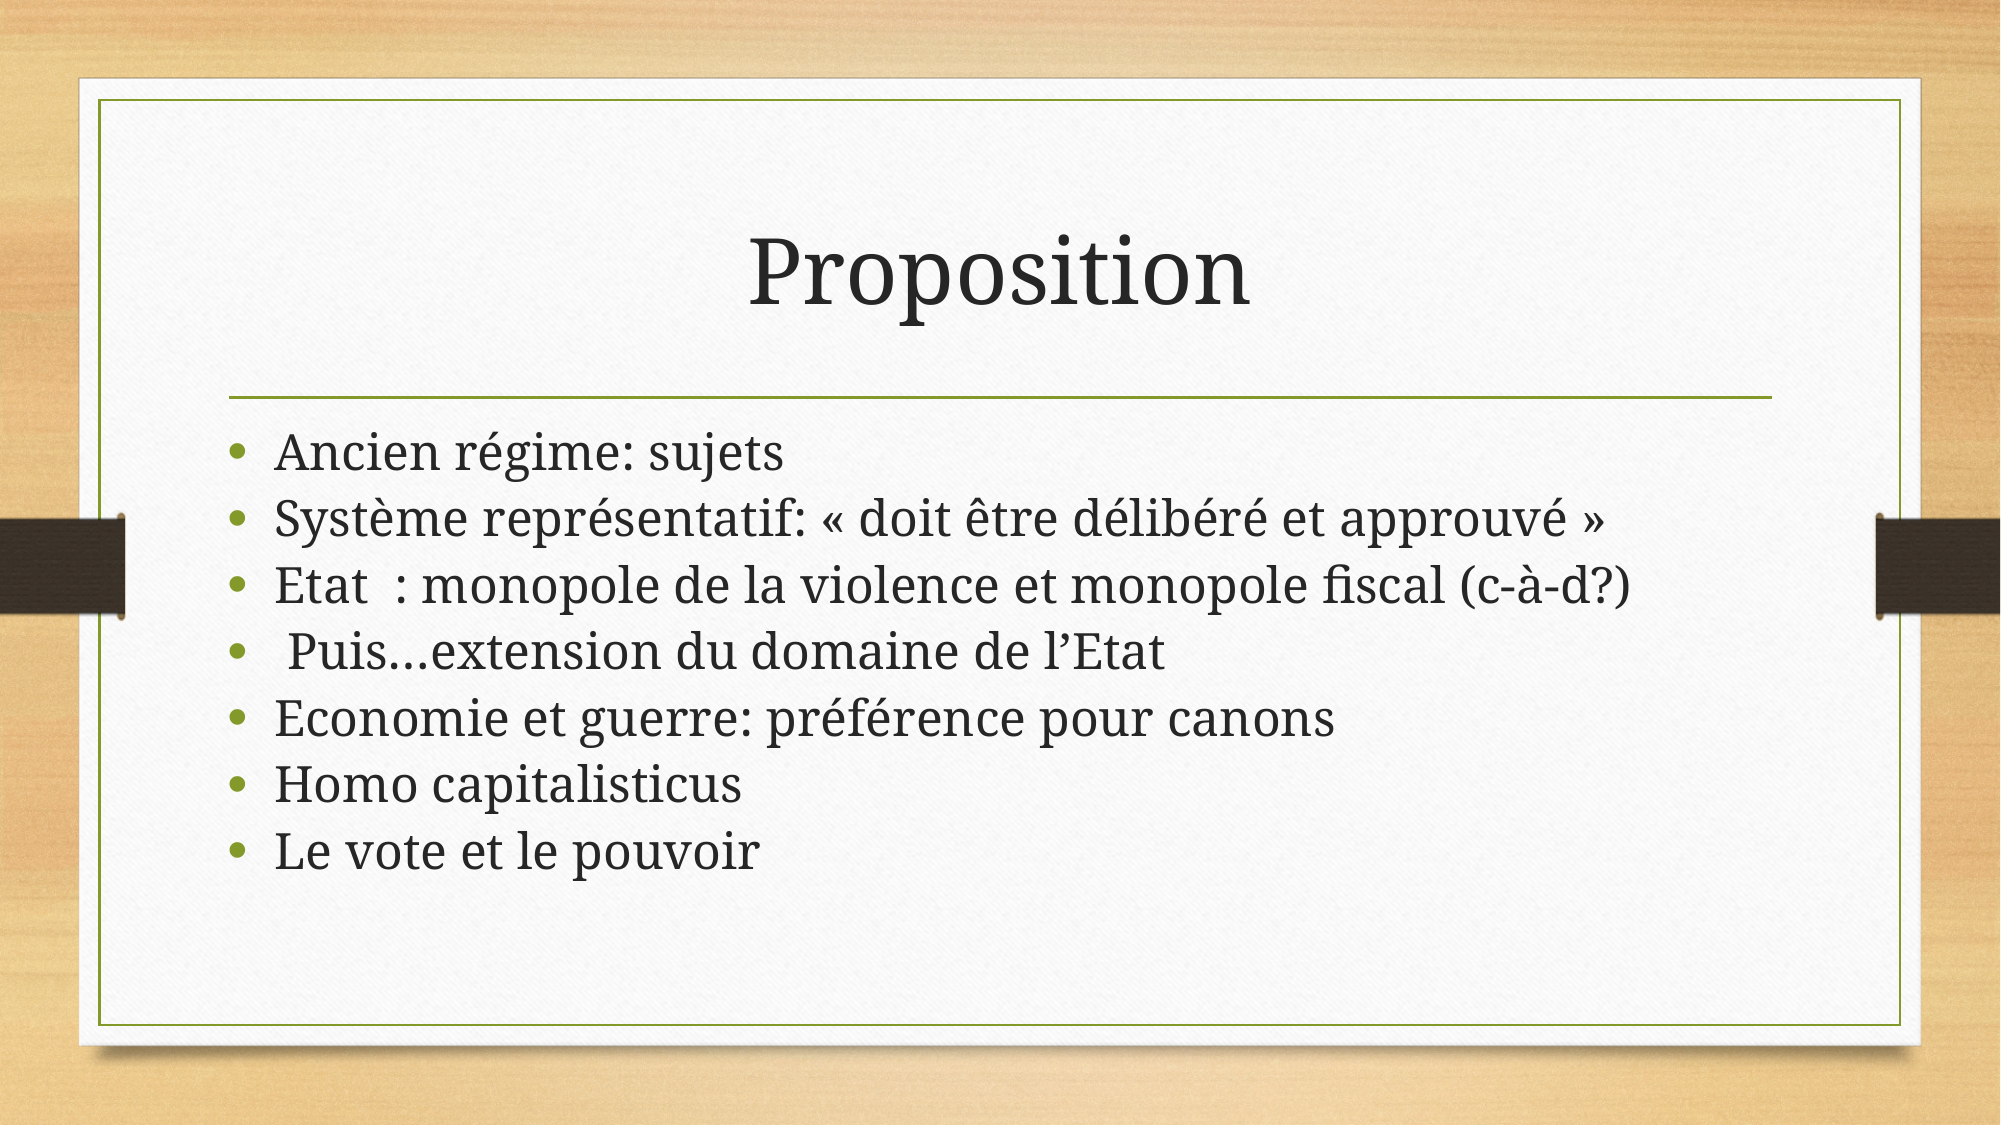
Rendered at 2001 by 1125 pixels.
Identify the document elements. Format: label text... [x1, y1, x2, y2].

title Proposition [212, 161, 1788, 376]
list Ancien régime: sujets Système représentatif: « doit être délibéré et approuvé » Etat : monopole de la violence et monopole fiscal (c-à-d?) Puis…extension du domaine de l’Etat Economie et guerre: préférence pour canons Homo capitalisticus Le vote et le pouvoir [212, 419, 1788, 964]
